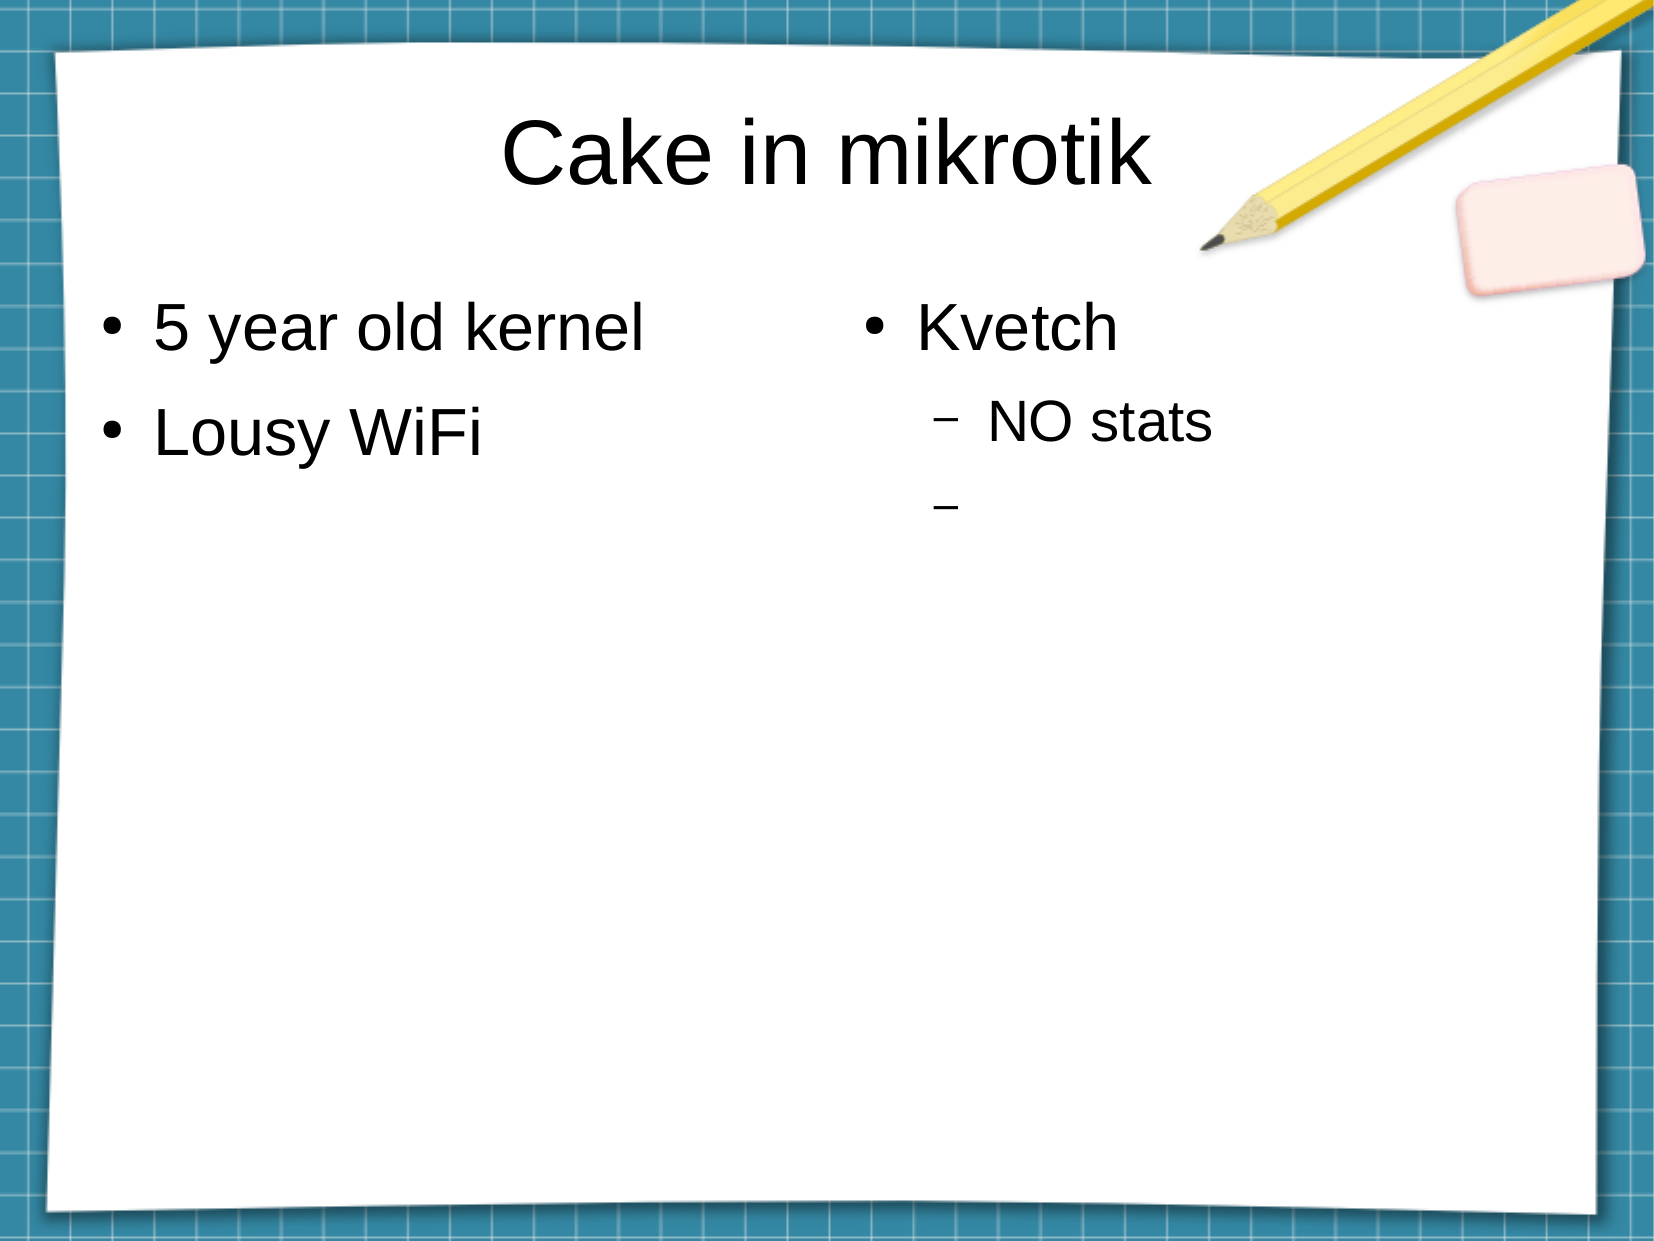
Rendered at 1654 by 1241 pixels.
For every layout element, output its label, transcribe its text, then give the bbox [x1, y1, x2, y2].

list 5 year old kernel Lousy WiFi [82, 290, 809, 1010]
picture [0, 0, 1654, 1241]
title Cake in mikrotik [82, 49, 1571, 257]
list Kvetch NO stats [845, 290, 1572, 1010]
